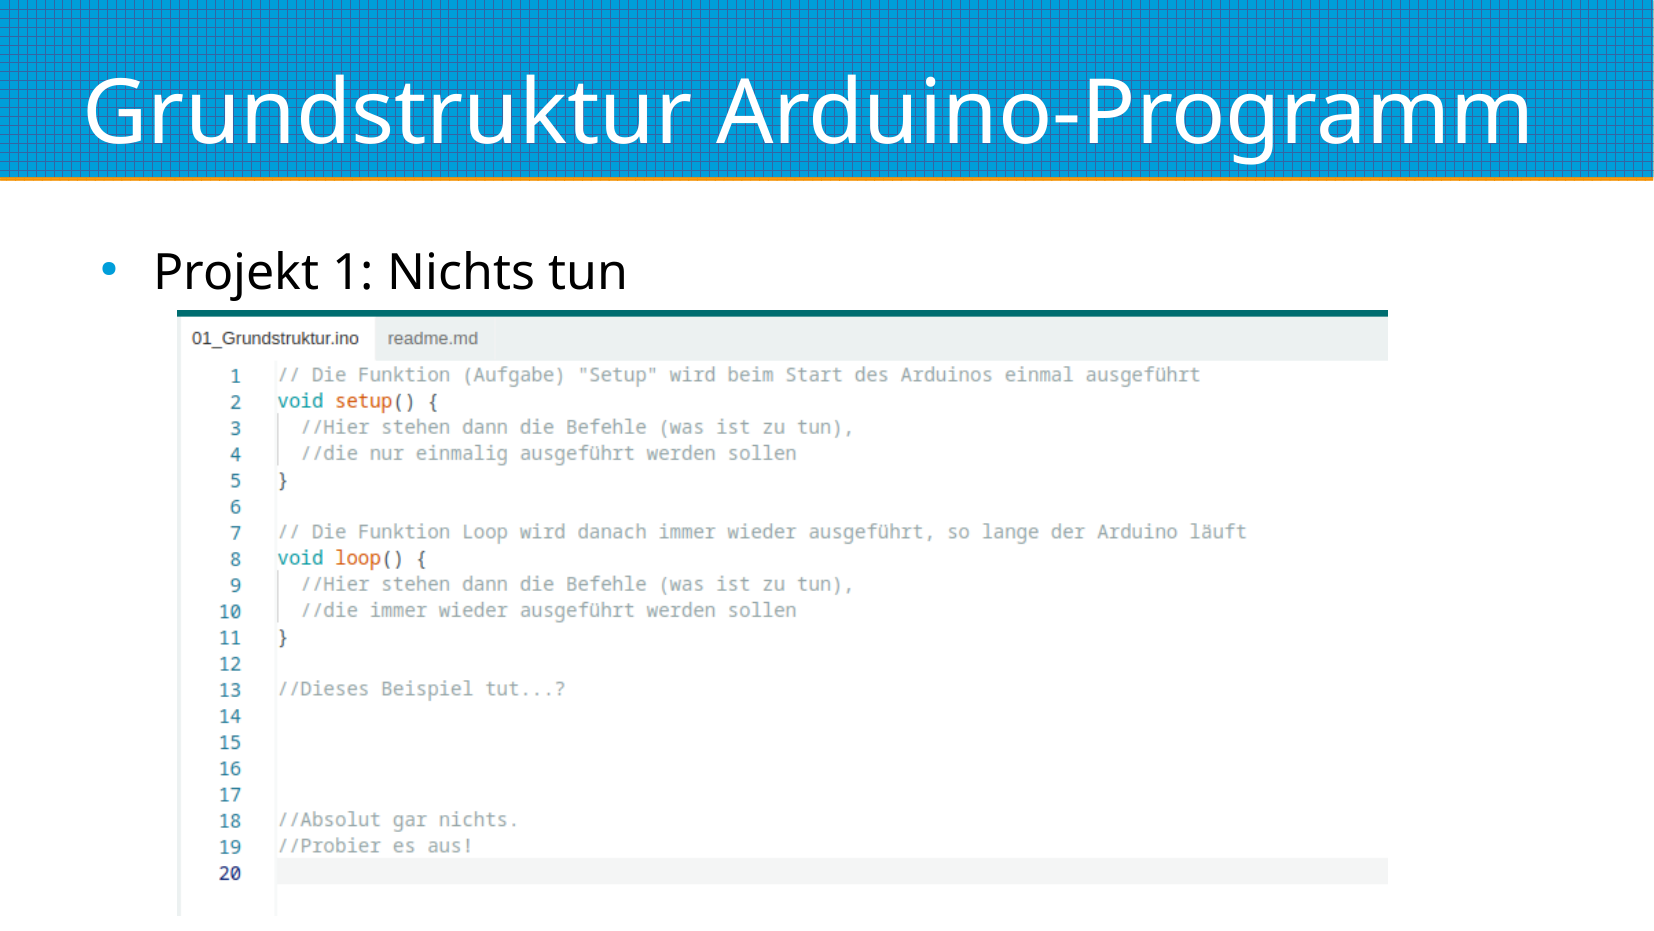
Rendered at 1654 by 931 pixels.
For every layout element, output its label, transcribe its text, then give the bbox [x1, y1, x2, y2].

title Grundstruktur Arduino-Programm [82, 14, 1571, 171]
picture [177, 310, 1388, 916]
list Projekt 1: Nichts tun [82, 236, 1563, 811]
